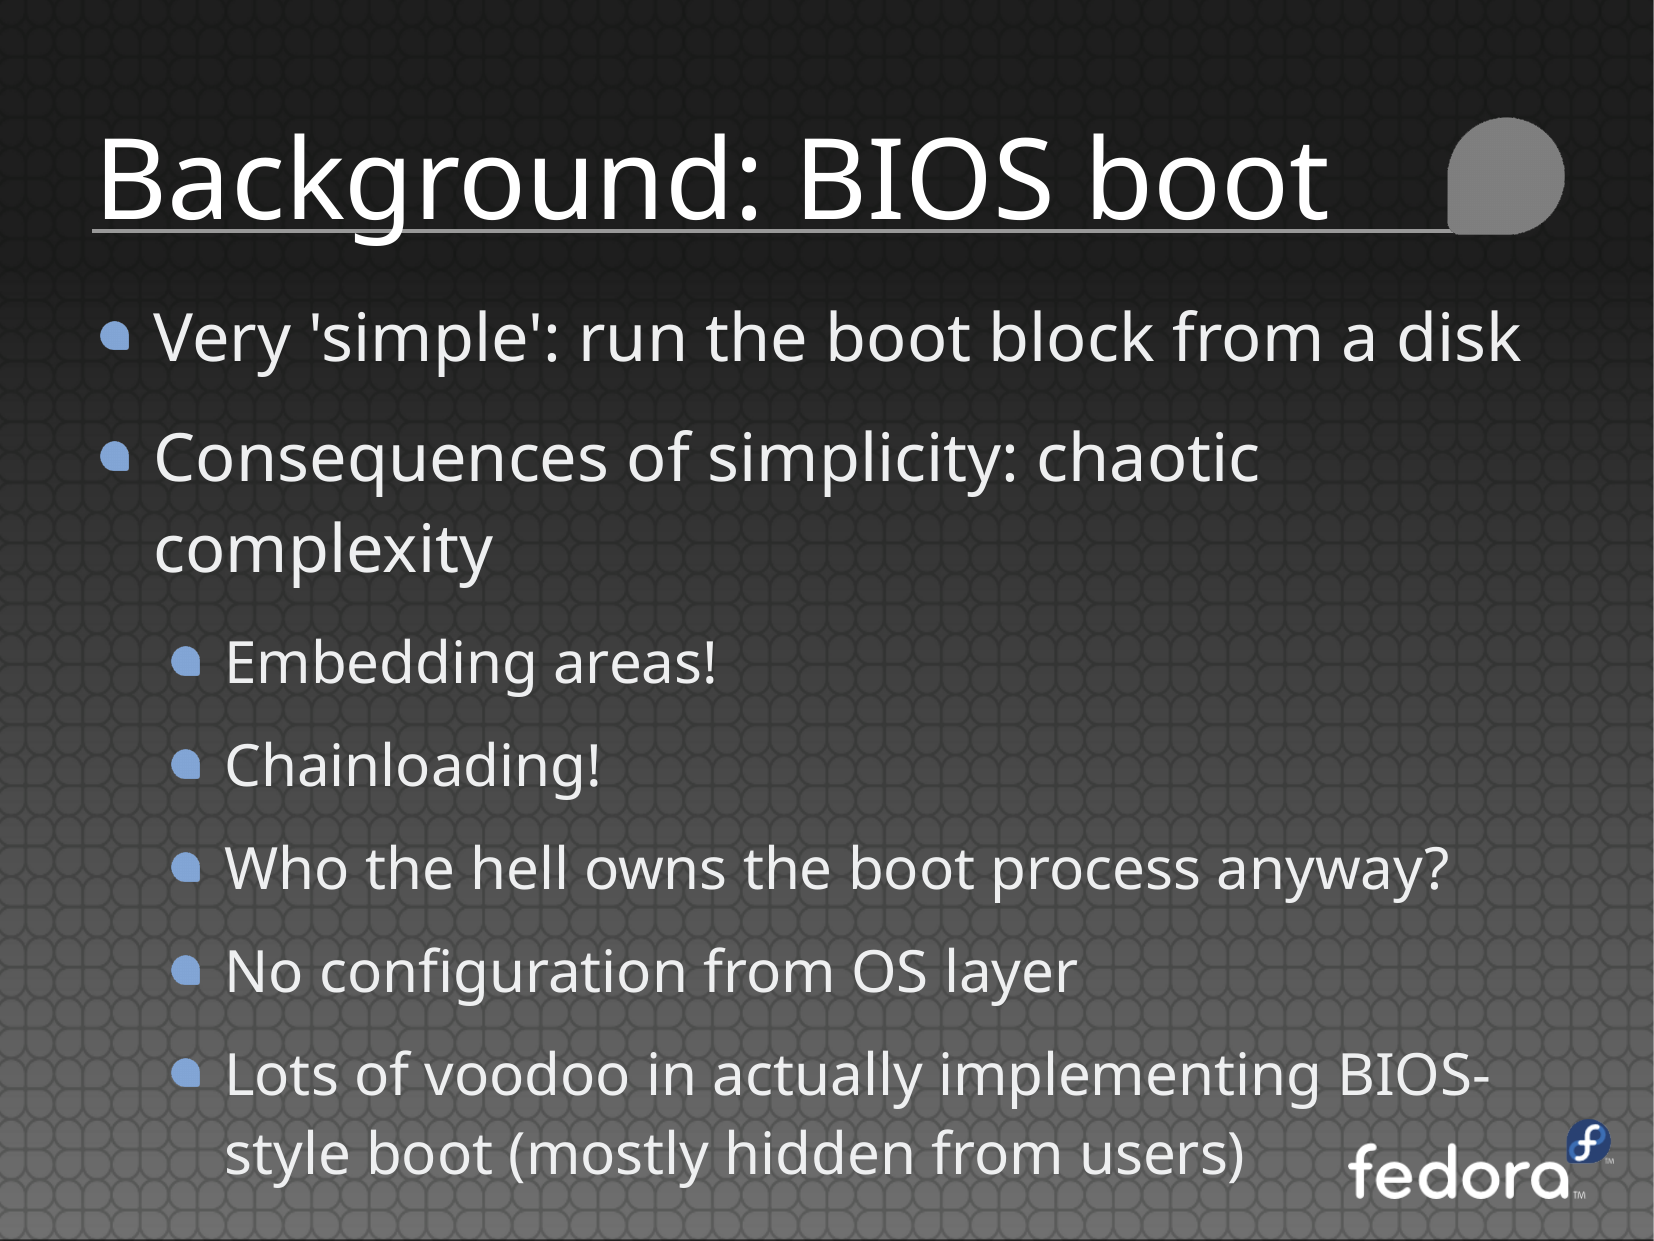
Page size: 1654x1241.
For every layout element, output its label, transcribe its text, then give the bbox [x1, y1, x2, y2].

title Background: BIOS boot [94, 100, 1426, 251]
picture [0, 0, 1654, 1241]
list Very 'simple': run the boot block from a disk Consequences of simplicity: chaotic complexity Embedding areas! Chainloading! Who the hell owns the boot process anyway? No configuration from OS layer Lots of voodoo in actually implementing BIOS-style boot (mostly hidden from users) [82, 290, 1571, 1094]
